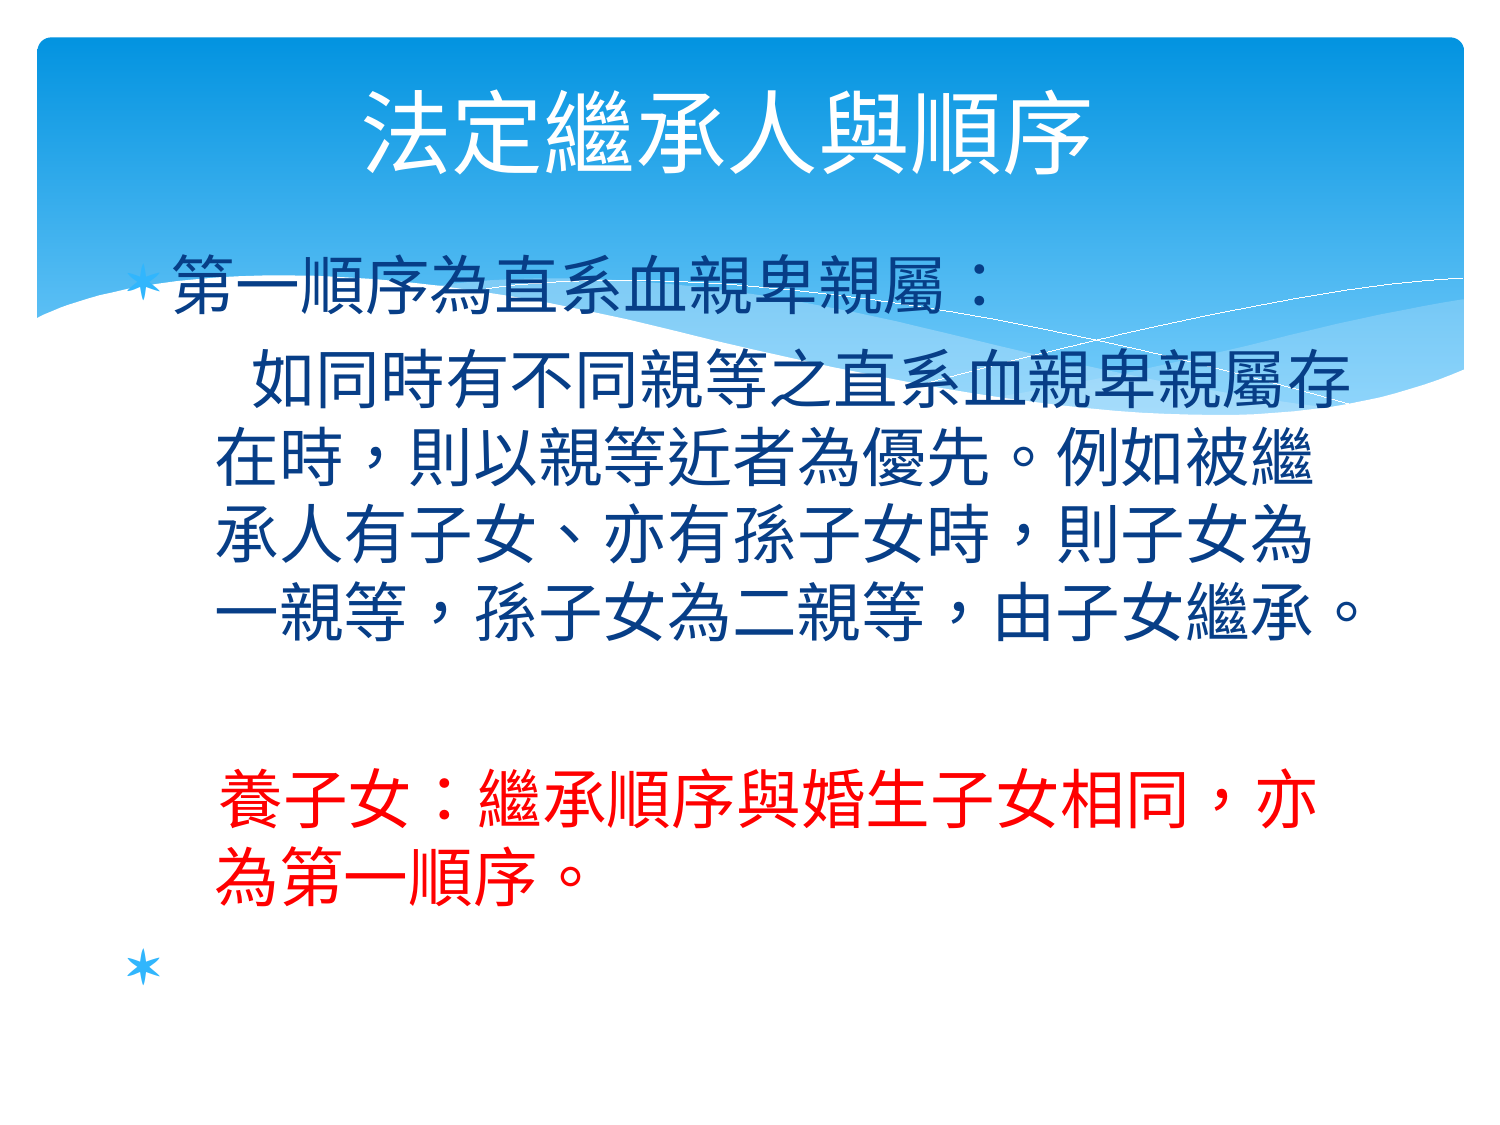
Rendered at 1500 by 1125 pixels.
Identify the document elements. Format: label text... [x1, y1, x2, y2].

list 第一順序為直系血親卑親屬： 如同時有不同親等之直系血親卑親屬存在時，則以親等近者為優先。例如被繼承人有子女、亦有孫子女時，則子女為一親等，孫子女為二親等，由子女繼承。 養子女：繼承順序與婚生子女相同，亦為第一順序。 [112, 237, 1388, 988]
title 法定繼承人與順序 [112, 37, 1388, 225]
